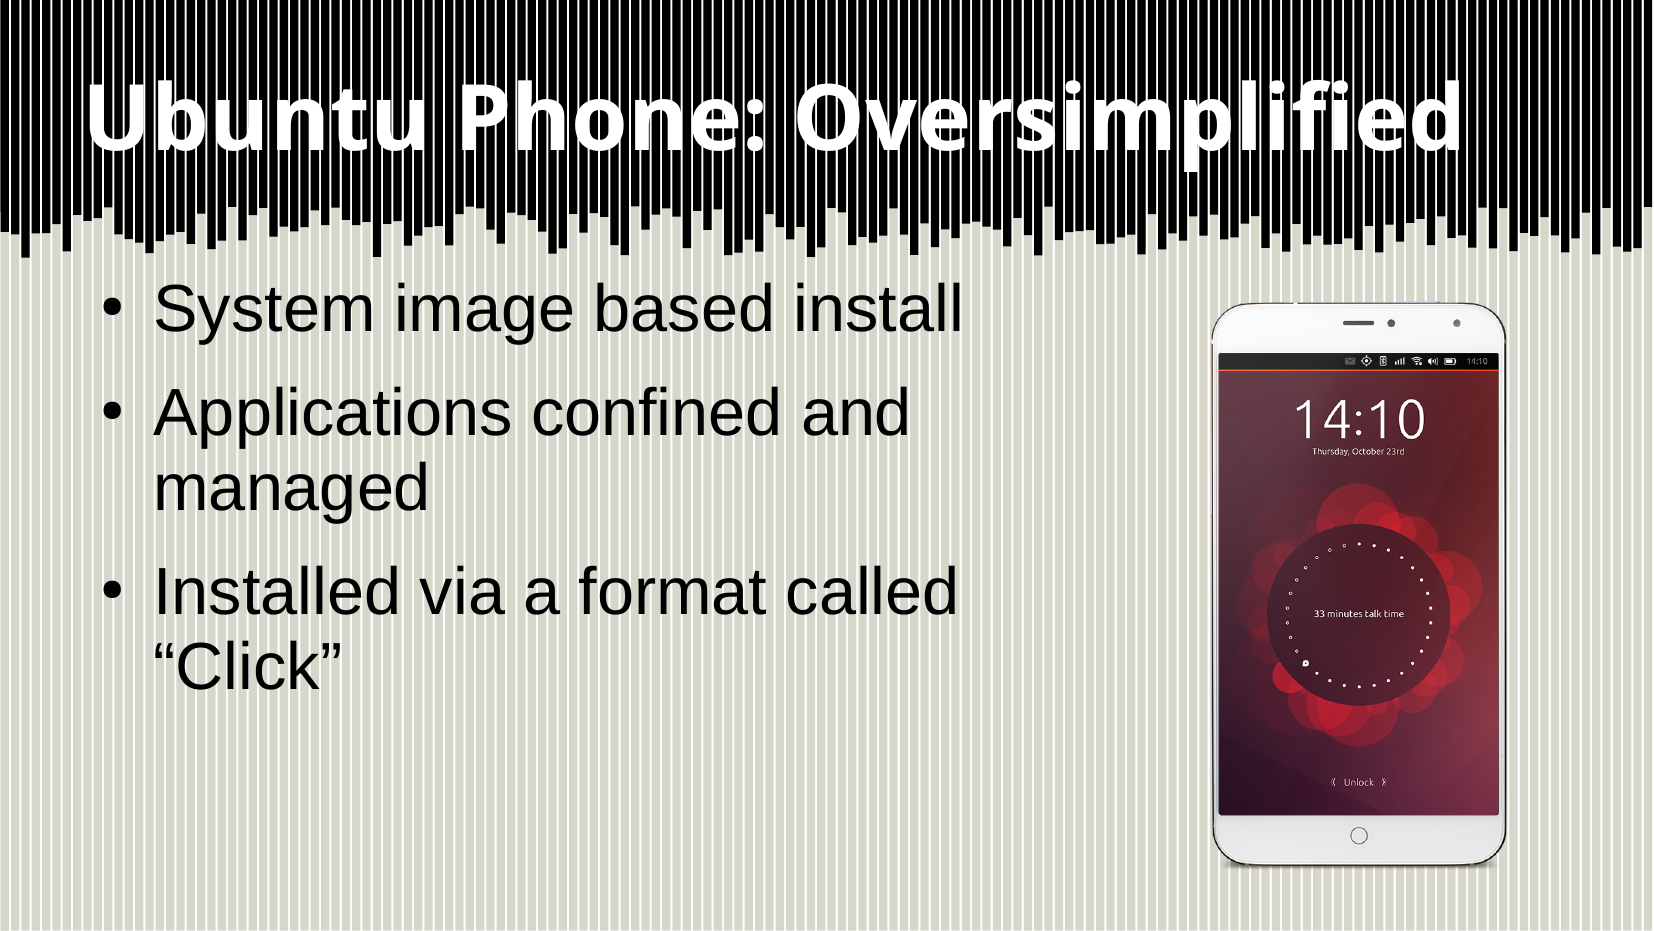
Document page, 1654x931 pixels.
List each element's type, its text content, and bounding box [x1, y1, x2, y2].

list System image based install Applications confined and managed Installed via a format called “Click” [82, 270, 1066, 811]
title Ubuntu Phone: Oversimplified [82, 37, 1571, 193]
picture [1210, 301, 1507, 871]
